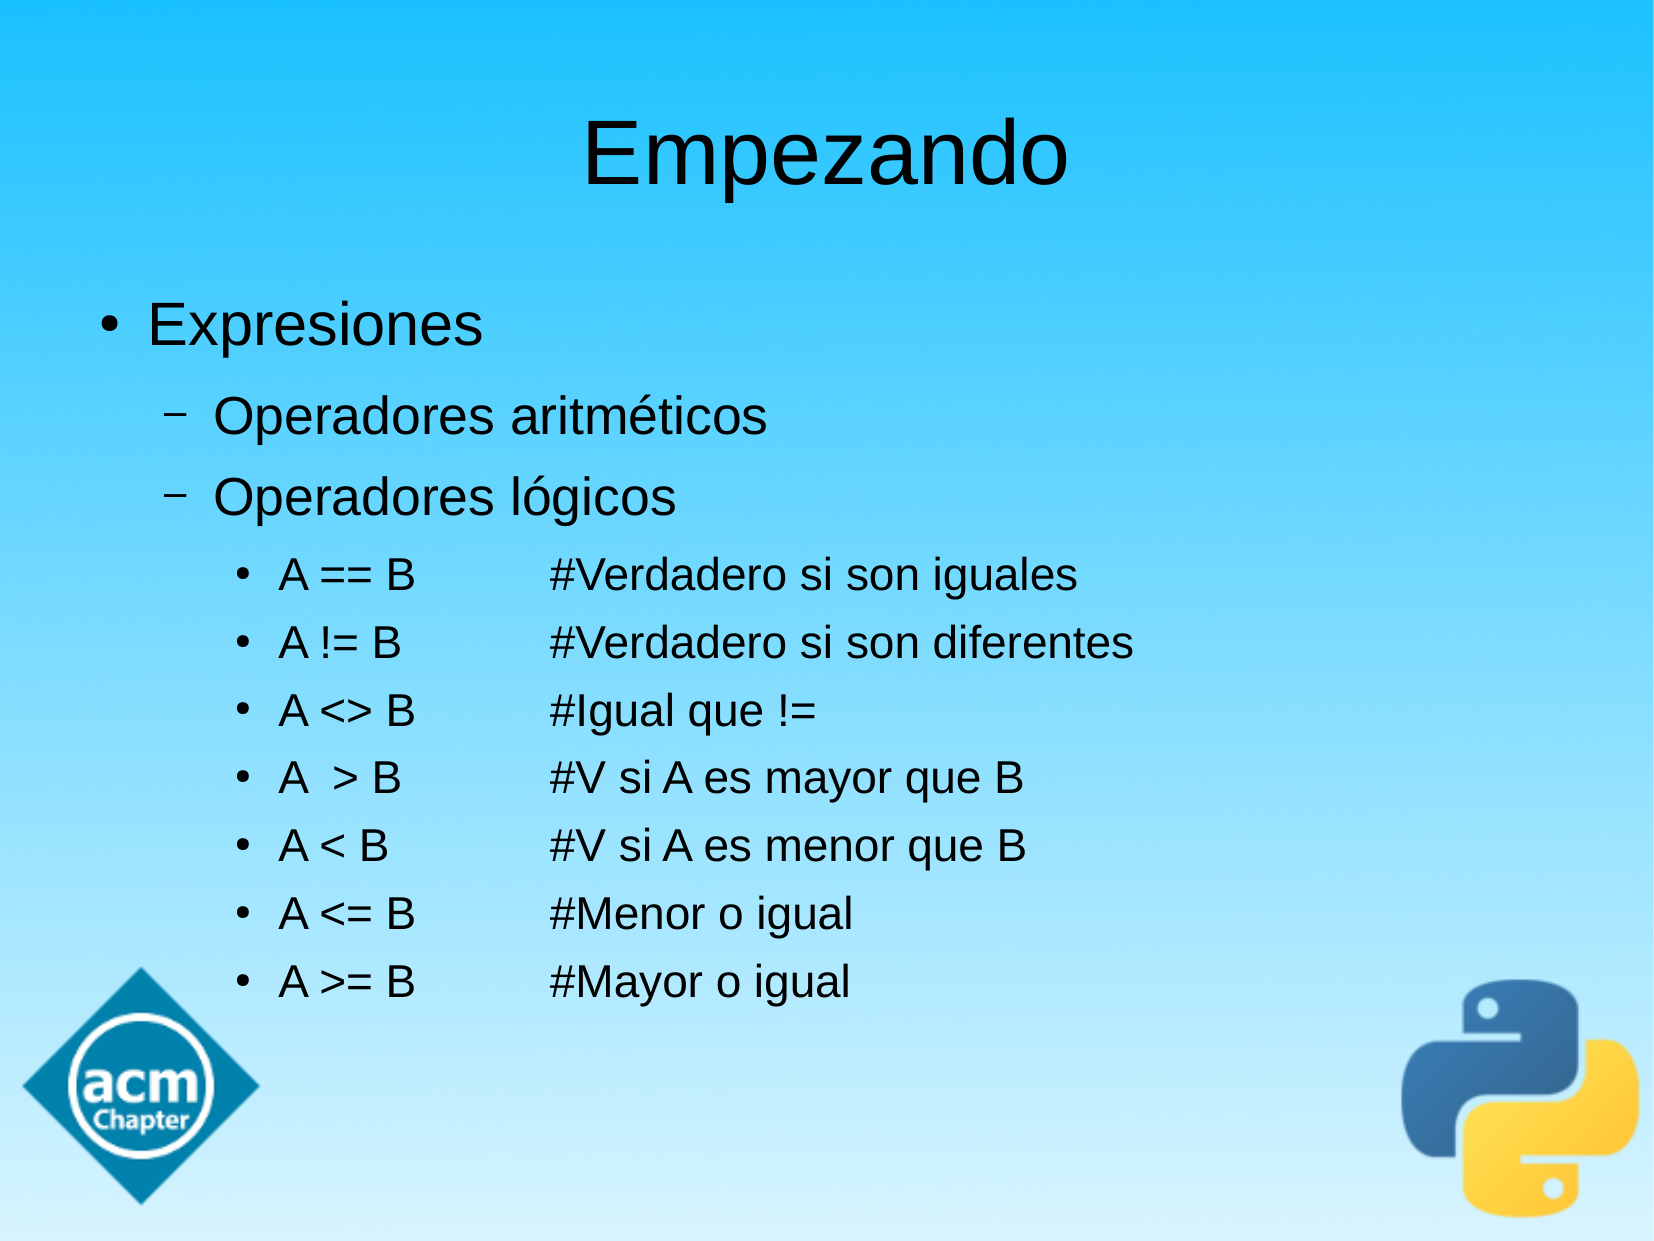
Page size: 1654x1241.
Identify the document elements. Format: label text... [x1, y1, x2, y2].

picture [0, 0, 1654, 1241]
title Empezando [82, 49, 1571, 257]
list Expresiones Operadores aritméticos Operadores lógicos A == B #Verdadero si son iguales A != B #Verdadero si son diferentes A <> B #Igual que != A > B #V si A es mayor que B A < B #V si A es menor que B A <= B #Menor o igual A >= B #Mayor o igual [82, 290, 1571, 1010]
